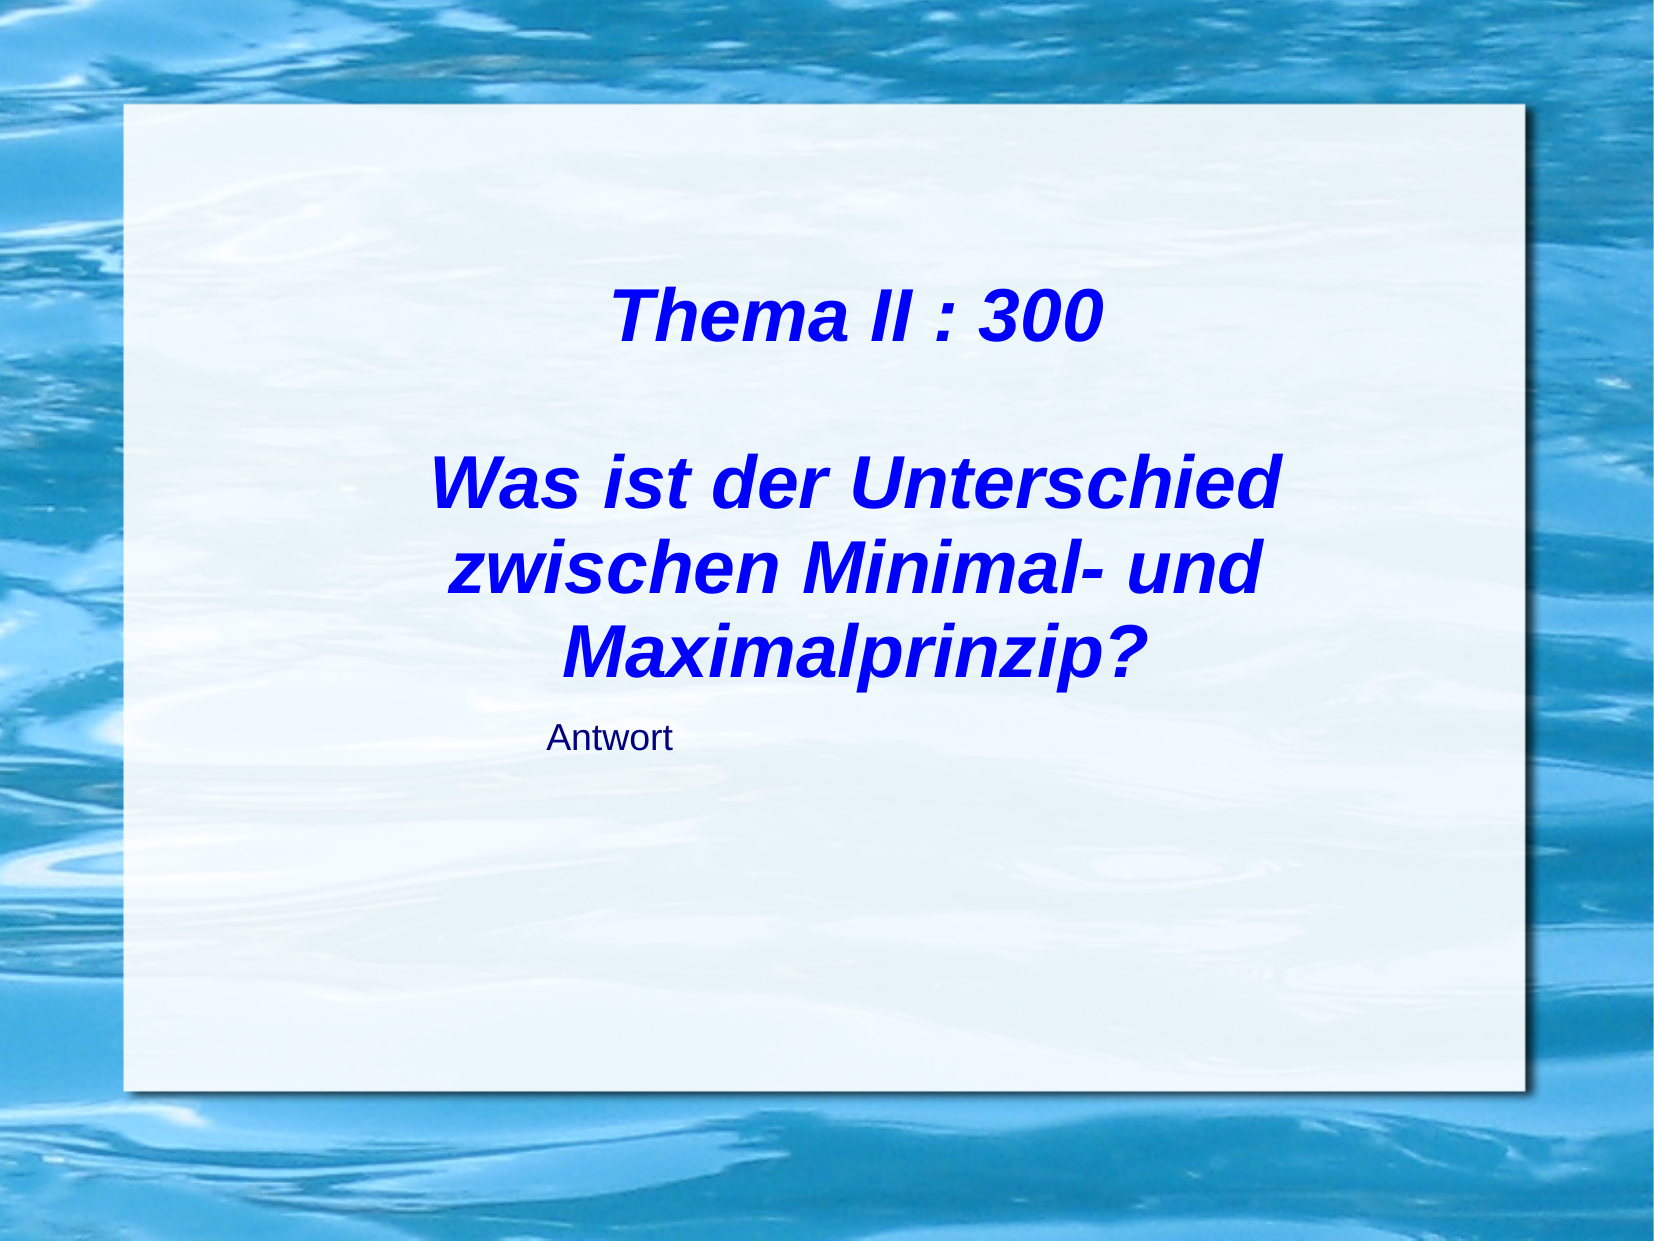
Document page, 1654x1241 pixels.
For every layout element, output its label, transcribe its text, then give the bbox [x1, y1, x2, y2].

text_box Antwort [531, 708, 945, 766]
picture [0, 0, 1654, 1241]
text_box Thema II : 300 Was ist der Unterschied zwischen Minimal- und Maximalprinzip? [324, 265, 1388, 701]
